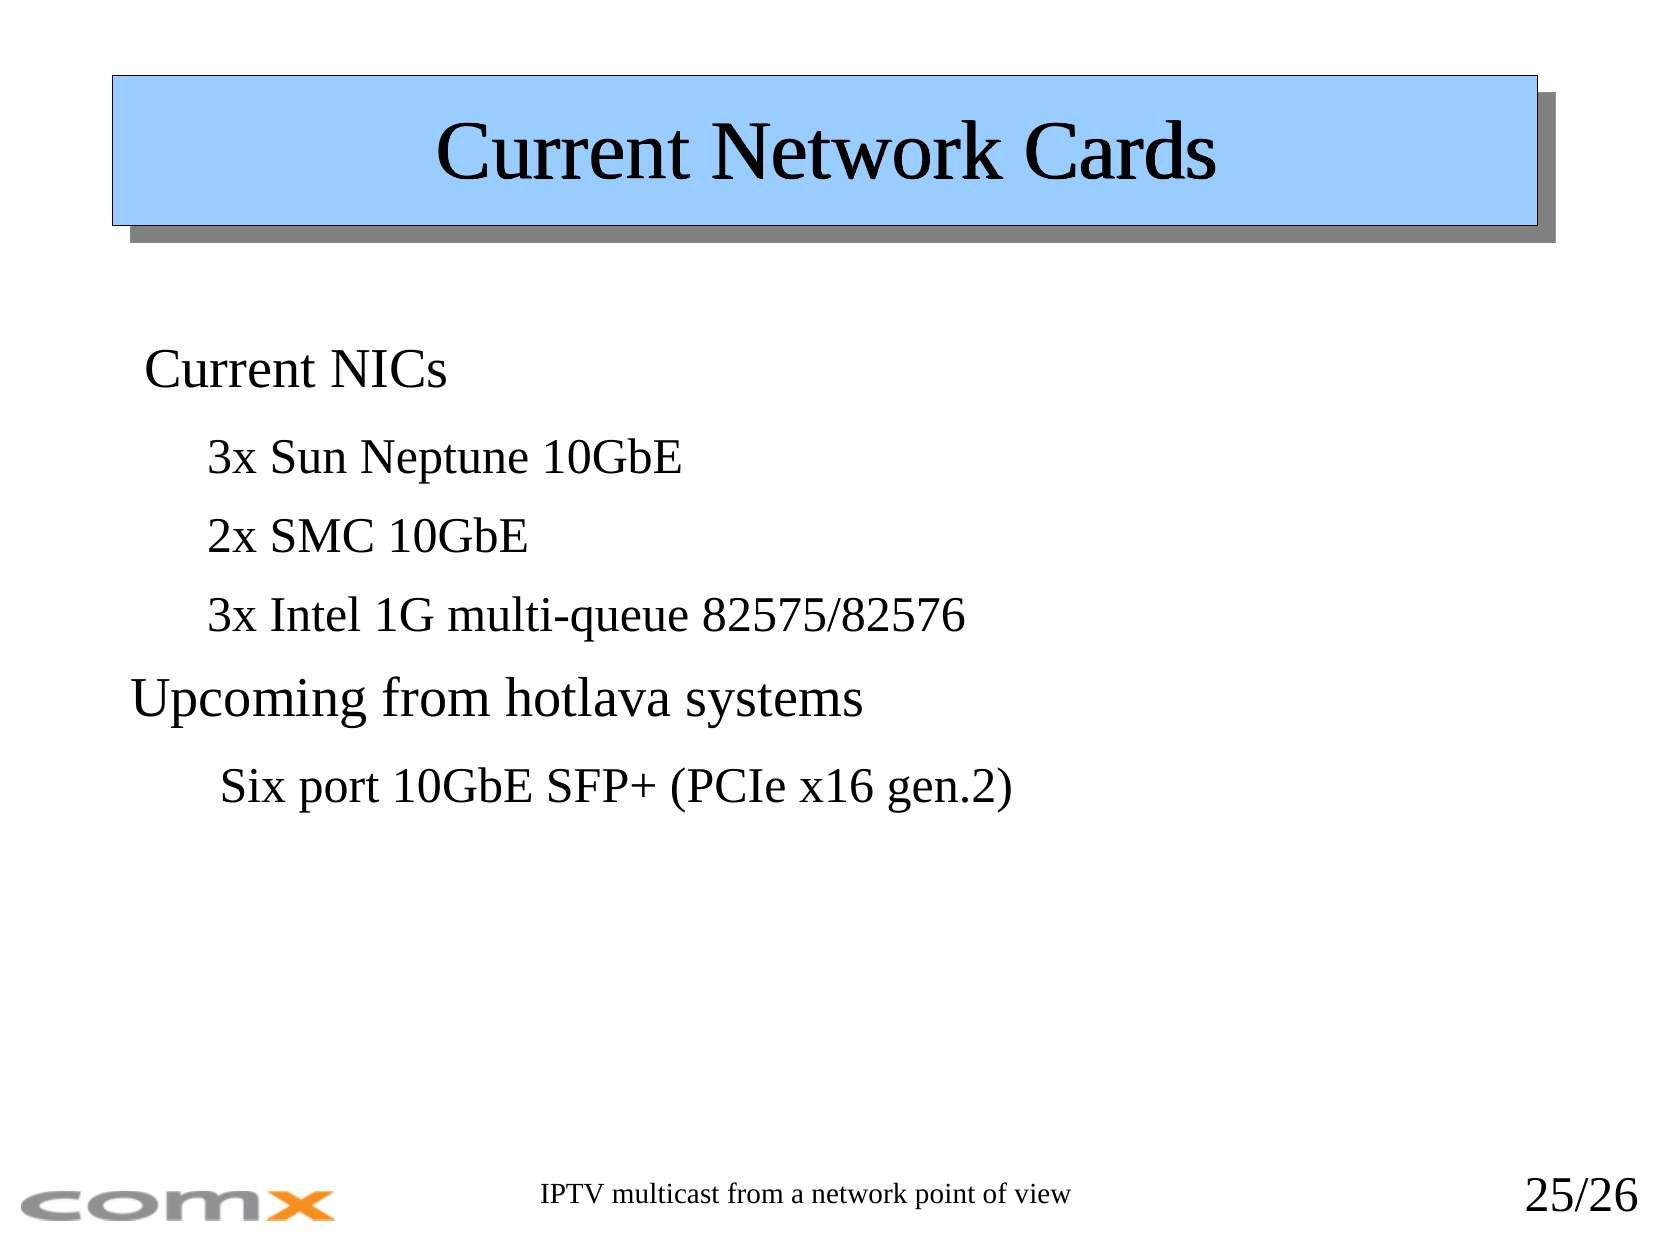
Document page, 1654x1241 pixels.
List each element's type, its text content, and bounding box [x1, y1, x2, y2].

picture [21, 1191, 335, 1221]
list Current NICs 3x Sun Neptune 10GbE 2x SMC 10GbE 3x Intel 1G multi-queue 82575/82576 Upcoming from hotlava systems Six port 10GbE SFP+ (PCIe x16 gen.2) [112, 337, 1538, 1096]
title Current Network Cards [116, 90, 1538, 211]
